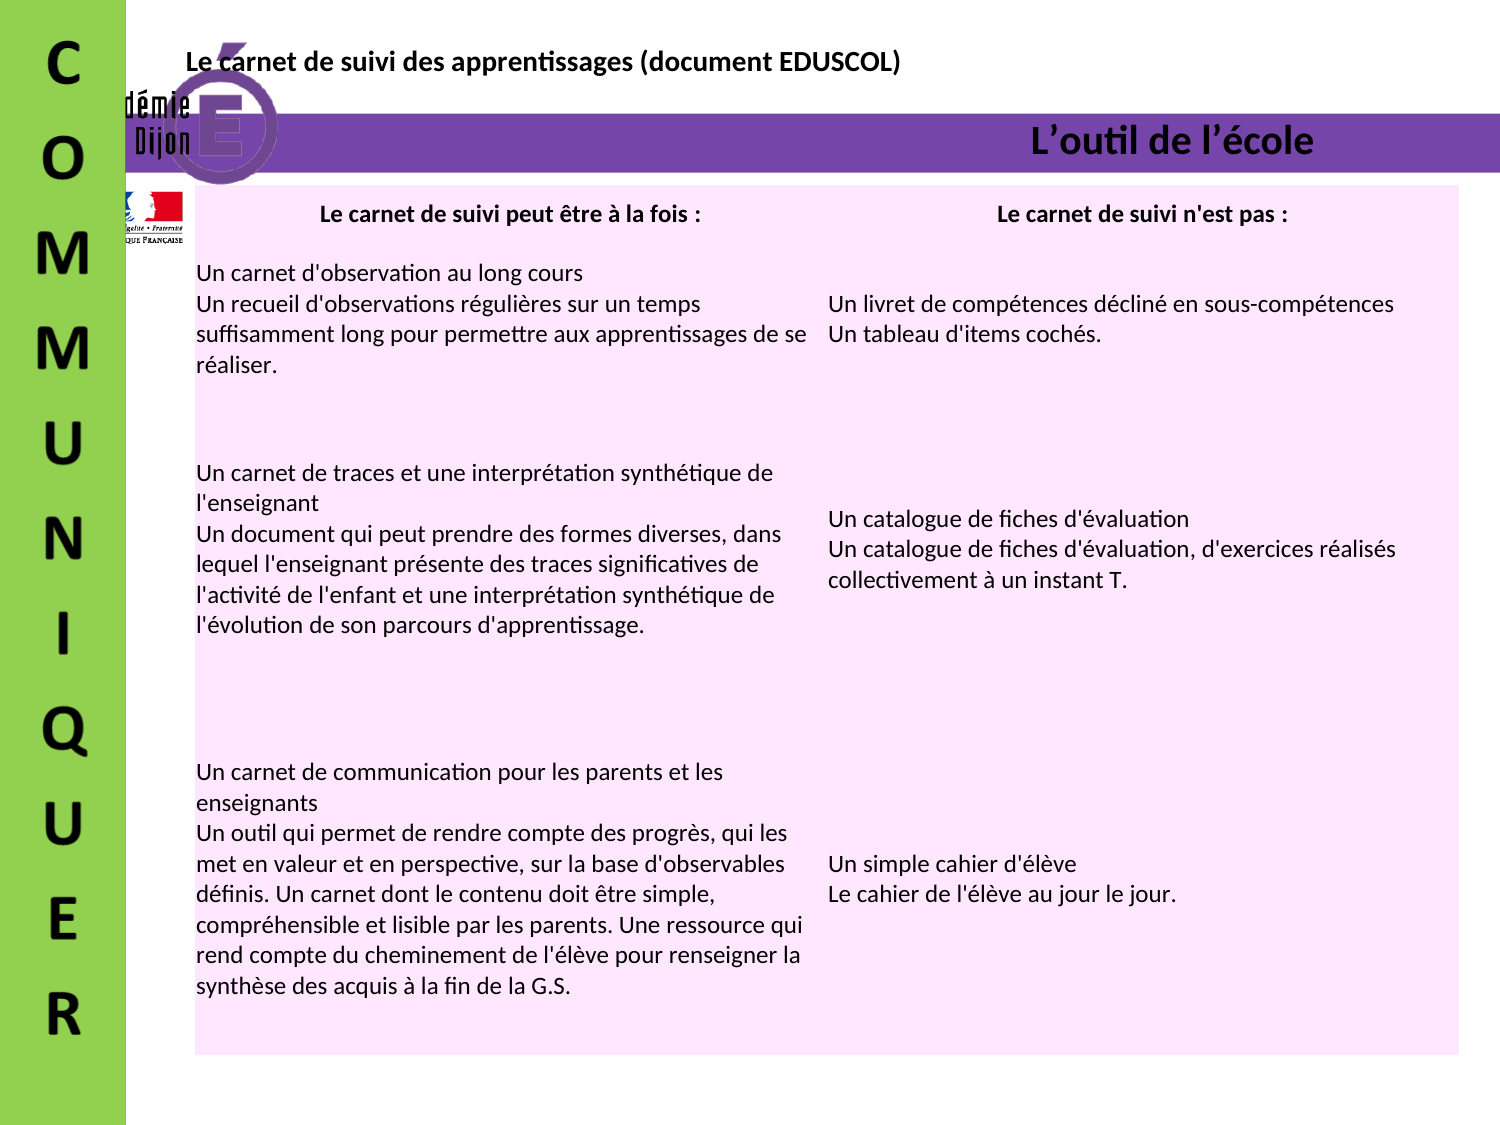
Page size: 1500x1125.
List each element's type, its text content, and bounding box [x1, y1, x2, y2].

table_cell Un carnet de traces et une interprétation synthétique de l'enseignant Un document qui peut prendre des formes diverses, dans lequel l'enseignant présente des traces significatives de l'activité de l'enfant et une interprétation synthétique de l'évolution de son parcours d'apprentissage. [195, 395, 827, 700]
picture [0, 0, 191, 1125]
table_cell Un livret de compétences décliné en sous-compétences Un tableau d'items cochés. [827, 240, 1459, 395]
table_cell Un carnet de communication pour les parents et les enseignants Un outil qui permet de rendre compte des progrès, qui les met en valeur et en perspective, sur la base d'observables définis. Un carnet dont le contenu doit être simple, compréhensible et lisible par les parents. Une ressource qui rend compte du cheminement de l'élève pour renseigner la synthèse des acquis à la fin de la G.S. [195, 700, 827, 1055]
table_header Le carnet de suivi peut être à la fois : [195, 185, 827, 240]
table_cell Un catalogue de fiches d'évaluation Un catalogue de fiches d'évaluation, d'exercices réalisés collectivement à un instant T. [827, 395, 1459, 700]
table_cell Un simple cahier d'élève Le cahier de l'élève au jour le jour. [827, 700, 1459, 1055]
table_header Le carnet de suivi n'est pas : [827, 185, 1459, 240]
text_box Le carnet de suivi des apprentissages (document EDUSCOL) L’outil de l’école [191, 0, 1471, 1055]
table_cell Un carnet d'observation au long cours Un recueil d'observations régulières sur un temps suffisamment long pour permettre aux apprentissages de se réaliser. [195, 240, 827, 395]
